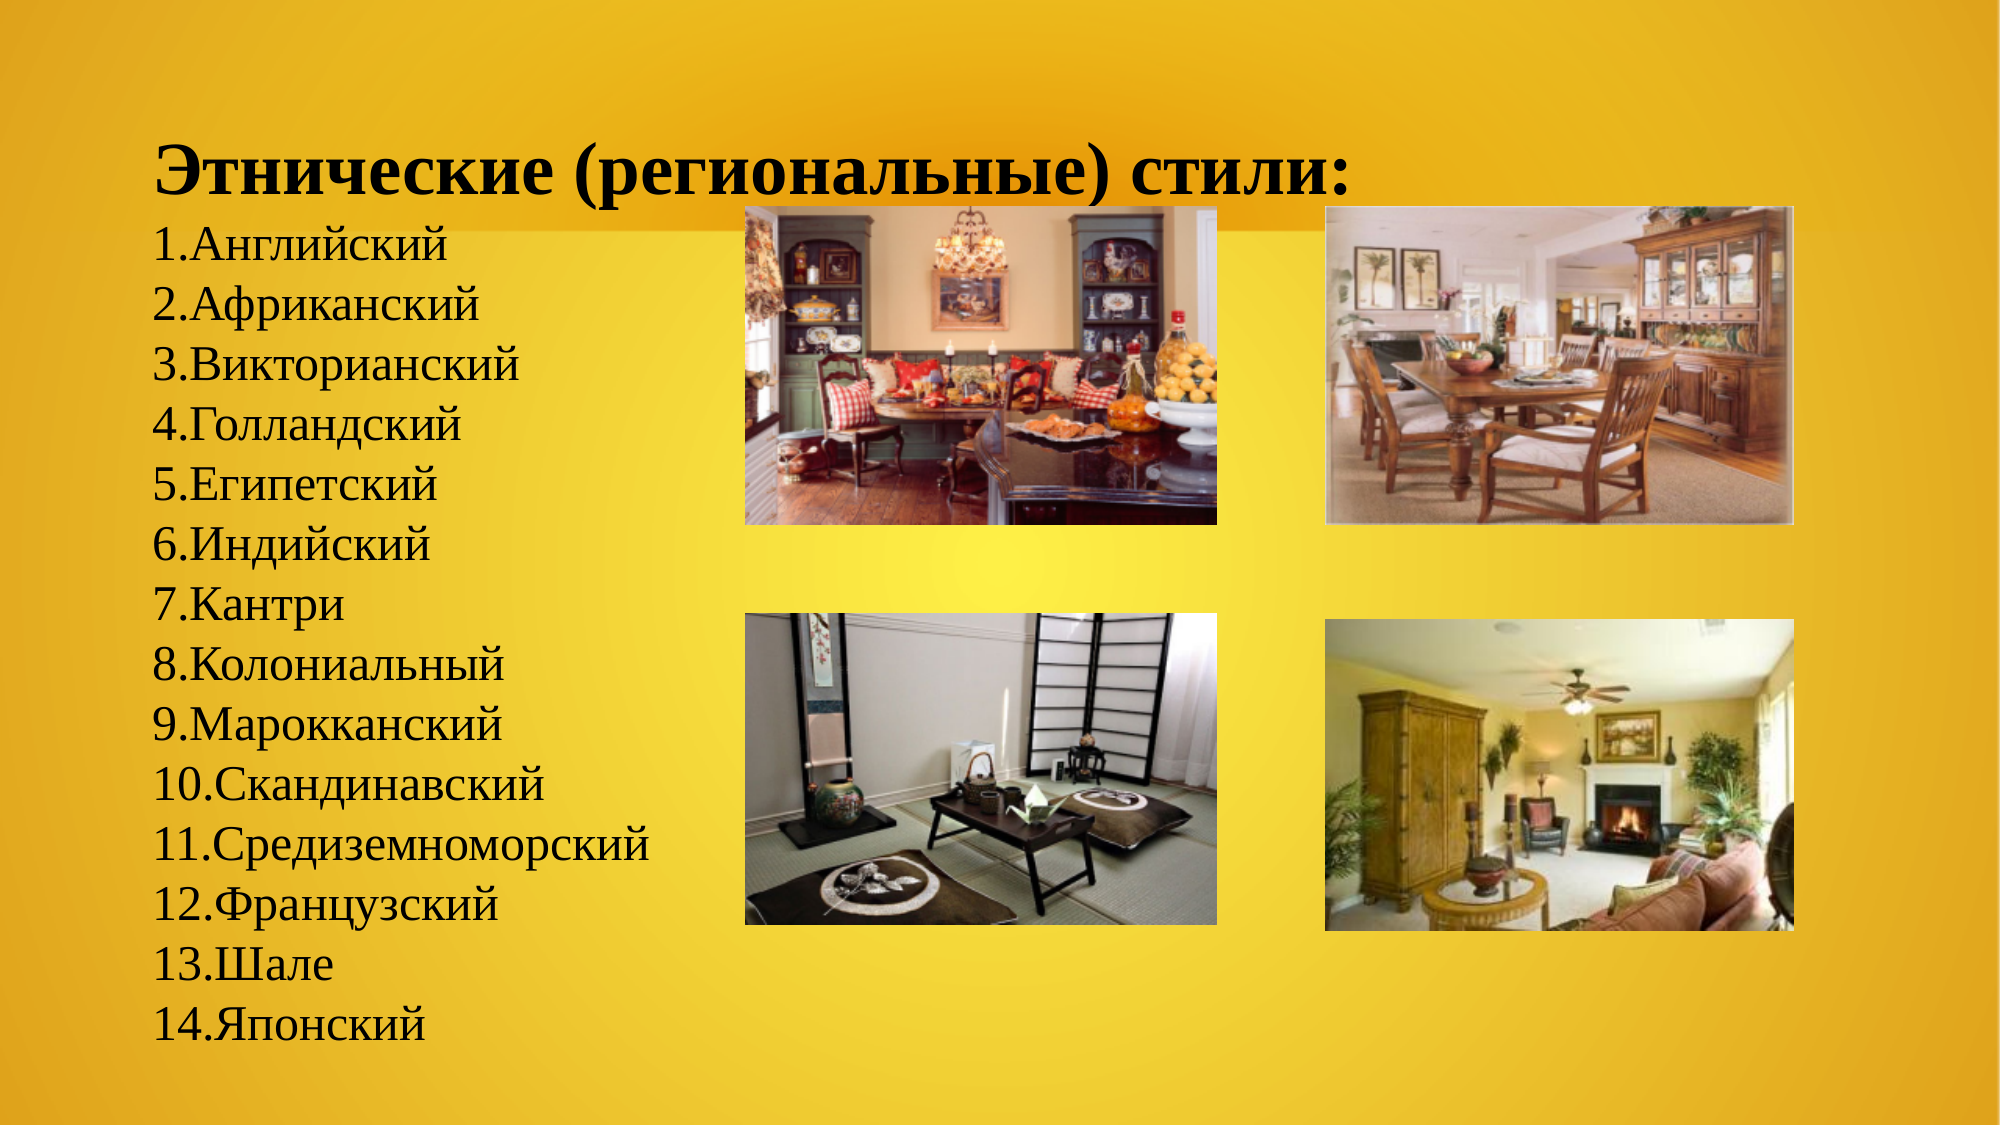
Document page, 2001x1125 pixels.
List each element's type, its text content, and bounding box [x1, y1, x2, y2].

text_box Этнические (региональные) стили: Английский Африканский Викторианский Голландский Египетский Индийский Кантри Колониальный Марокканский Скандинавский Средиземноморский Французский Шале Японский [137, 112, 1863, 1013]
picture [0, 0, 2000, 1125]
